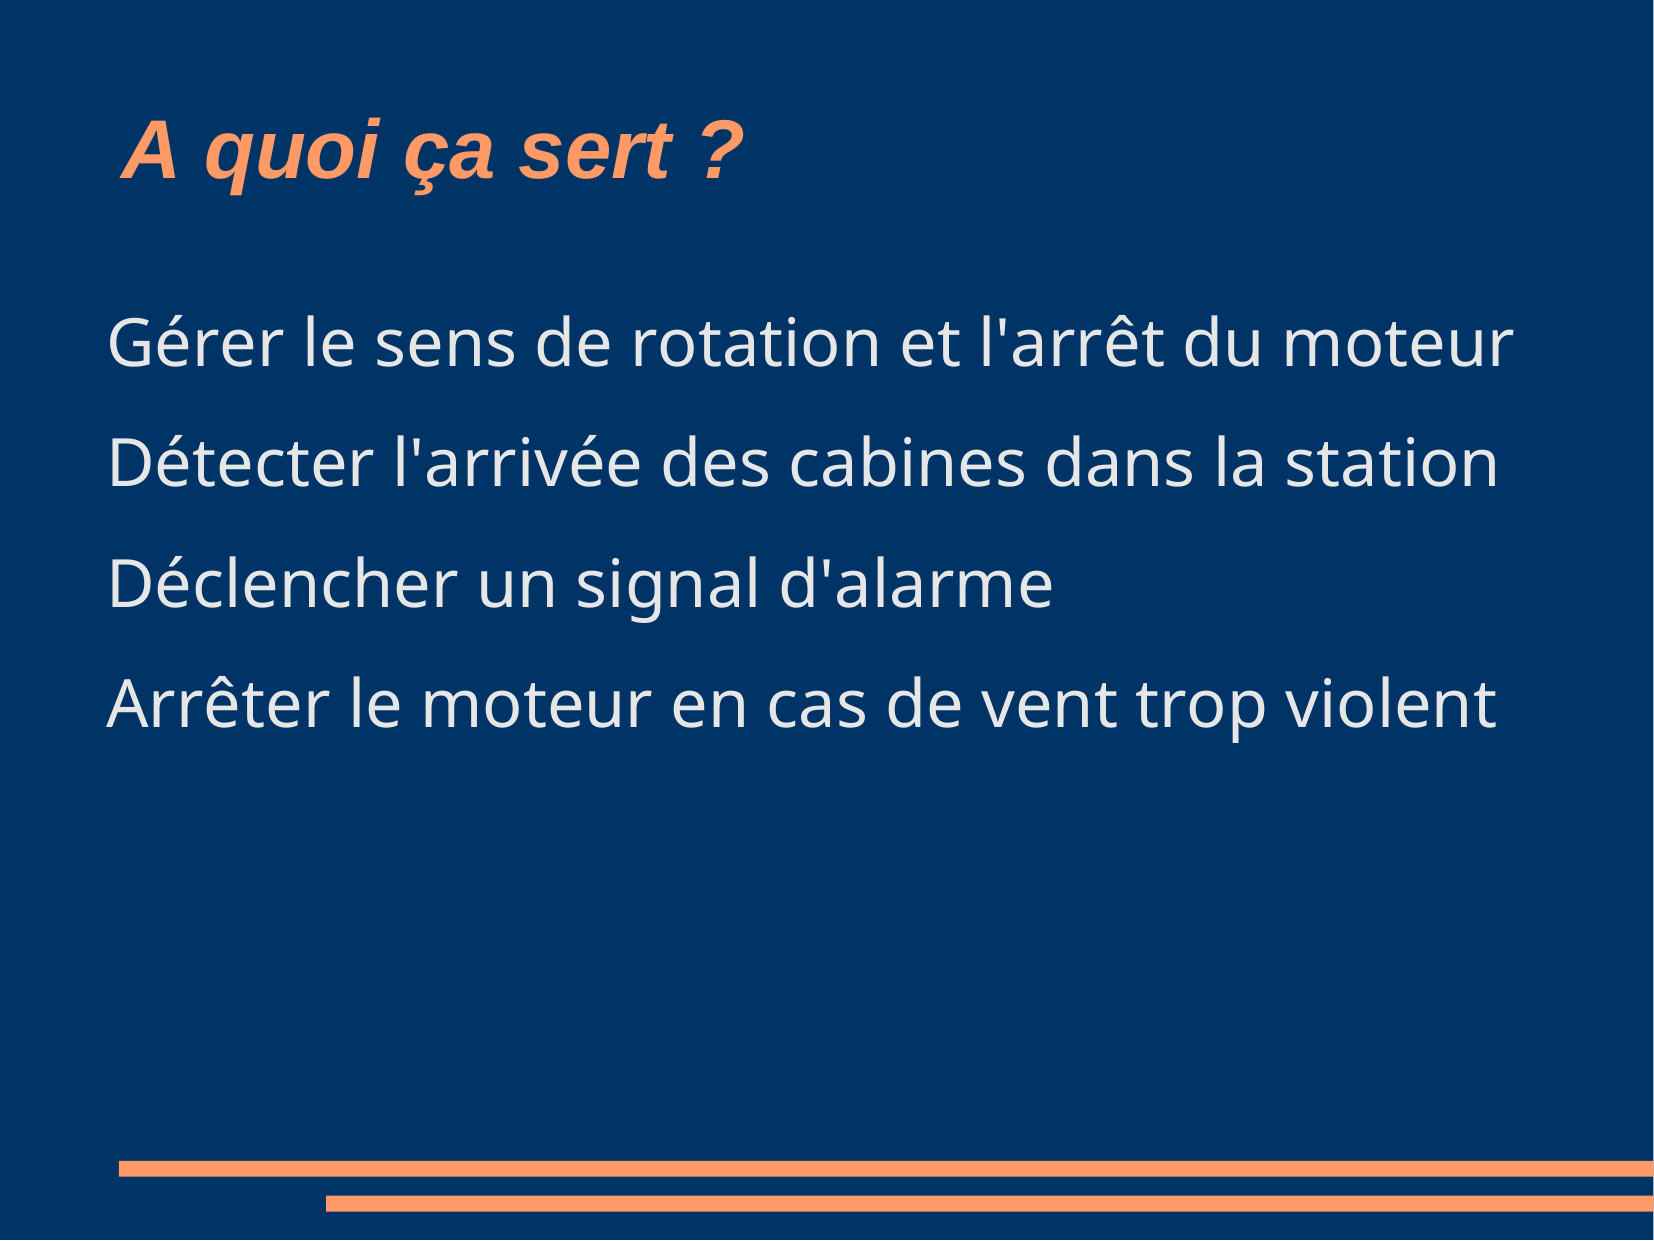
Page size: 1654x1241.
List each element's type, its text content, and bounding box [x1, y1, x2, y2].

list Gérer le sens de rotation et l'arrêt du moteur Détecter l'arrivée des cabines dans la station Déclencher un signal d'alarme Arrêter le moteur en cas de vent trop violent [88, 295, 1625, 1077]
title A quoi ça sert ? [121, 46, 1534, 254]
